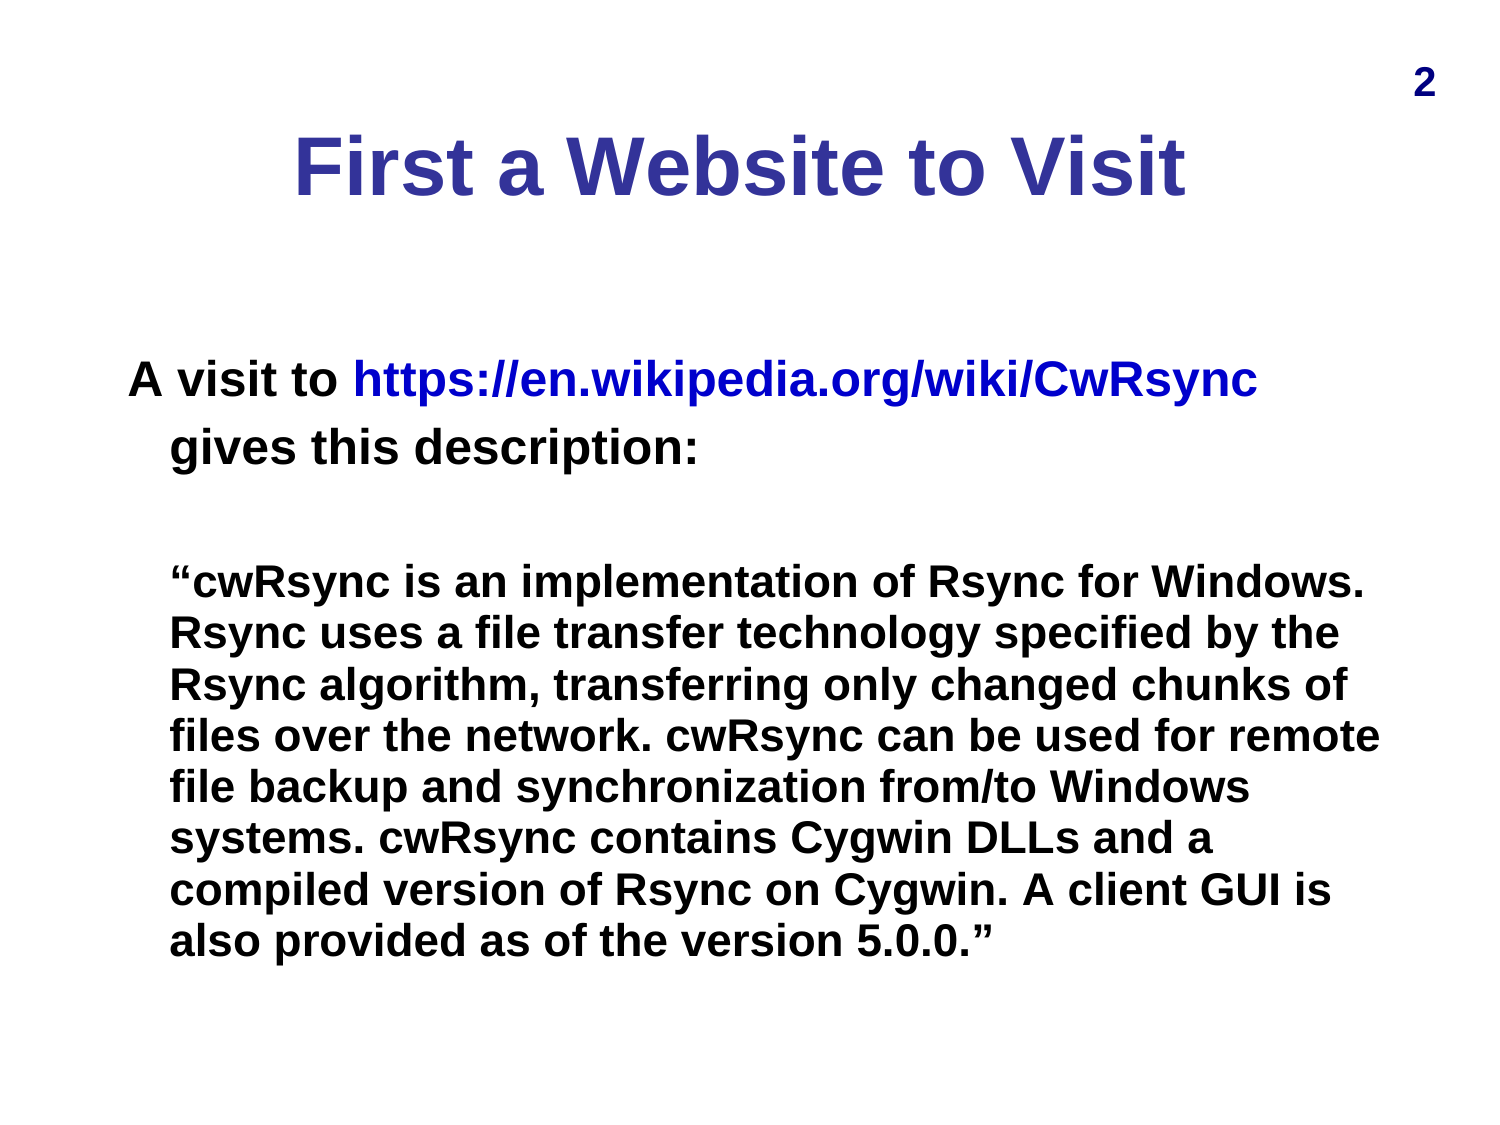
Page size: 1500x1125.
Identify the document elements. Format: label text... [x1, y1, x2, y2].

list A visit to https://en.wikipedia.org/wiki/CwRsync gives this description: “cwRsync is an implementation of Rsync for Windows. Rsync uses a file transfer technology specified by the Rsync algorithm, transferring only changed chunks of files over the network. cwRsync can be used for remote file backup and synchronization from/to Windows systems. cwRsync contains Cygwin DLLs and a compiled version of Rsync on Cygwin. A client GUI is also provided as of the version 5.0.0.” [112, 316, 1426, 948]
text_box 2 [1387, 47, 1463, 113]
title First a Website to Visit [84, 110, 1397, 224]
